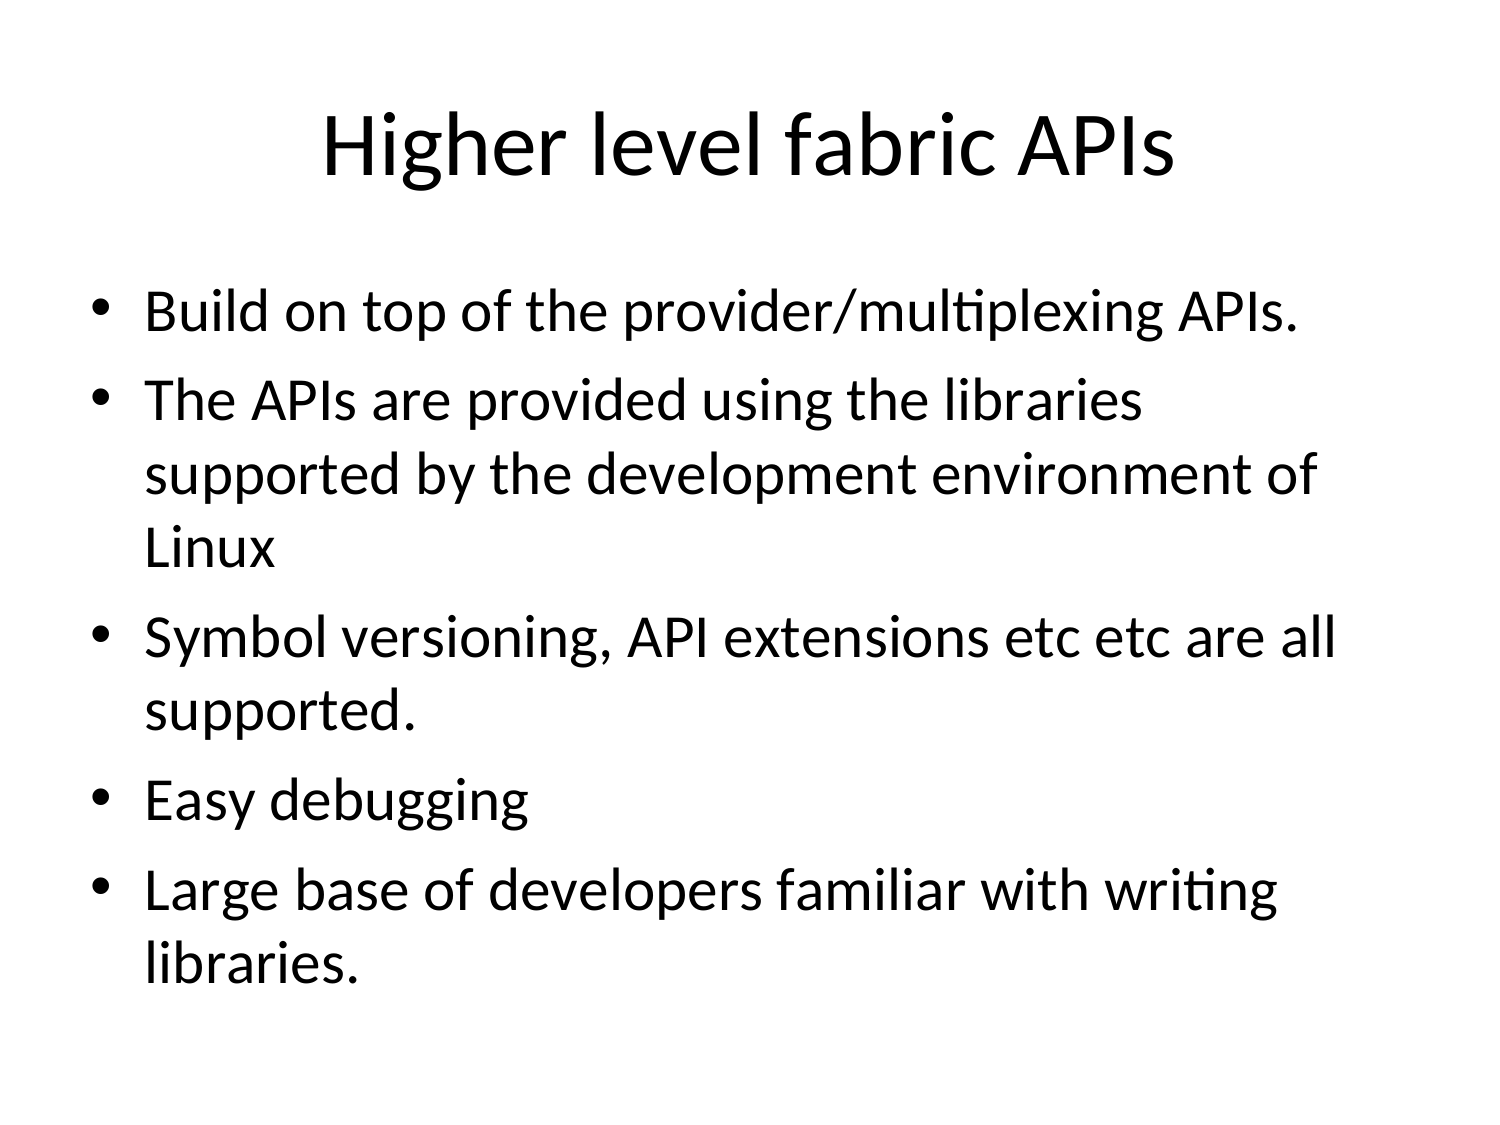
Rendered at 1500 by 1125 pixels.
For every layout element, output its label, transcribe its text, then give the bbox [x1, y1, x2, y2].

title Higher level fabric APIs [75, 45, 1426, 233]
list Build on top of the provider/multiplexing APIs. The APIs are provided using the libraries supported by the development environment of Linux Symbol versioning, API extensions etc etc are all supported. Easy debugging Large base of developers familiar with writing libraries. [75, 262, 1426, 1005]
